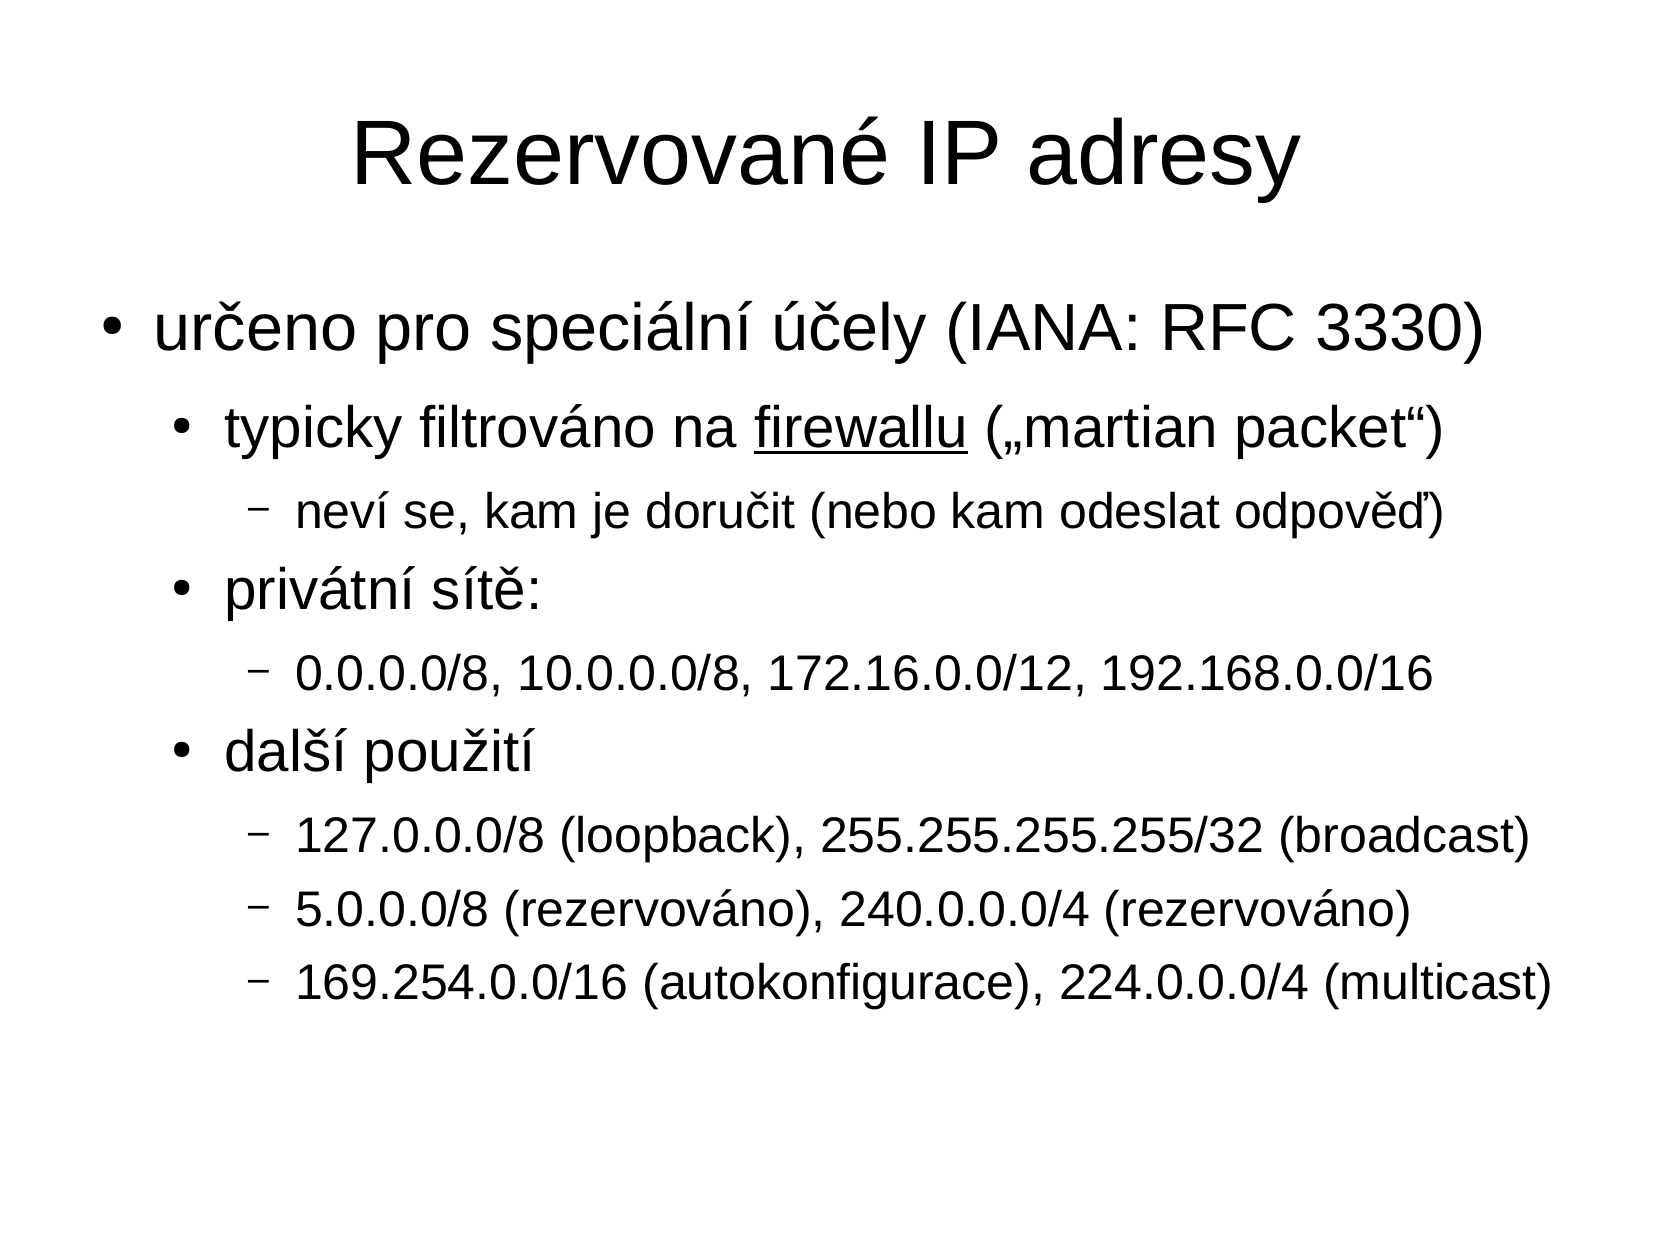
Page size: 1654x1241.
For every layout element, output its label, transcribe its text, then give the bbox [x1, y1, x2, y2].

title Rezervované IP adresy [82, 56, 1571, 250]
list určeno pro speciální účely (IANA: RFC 3330) typicky filtrováno na firewallu („martian packet“) neví se, kam je doručit (nebo kam odeslat odpověď) privátní sítě: 0.0.0.0/8, 10.0.0.0/8, 172.16.0.0/12, 192.168.0.0/16 další použití 127.0.0.0/8 (loopback), 255.255.255.255/32 (broadcast) 5.0.0.0/8 (rezervováno), 240.0.0.0/4 (rezervováno) 169.254.0.0/16 (autokonfigurace), 224.0.0.0/4 (multicast) [82, 290, 1571, 1094]
